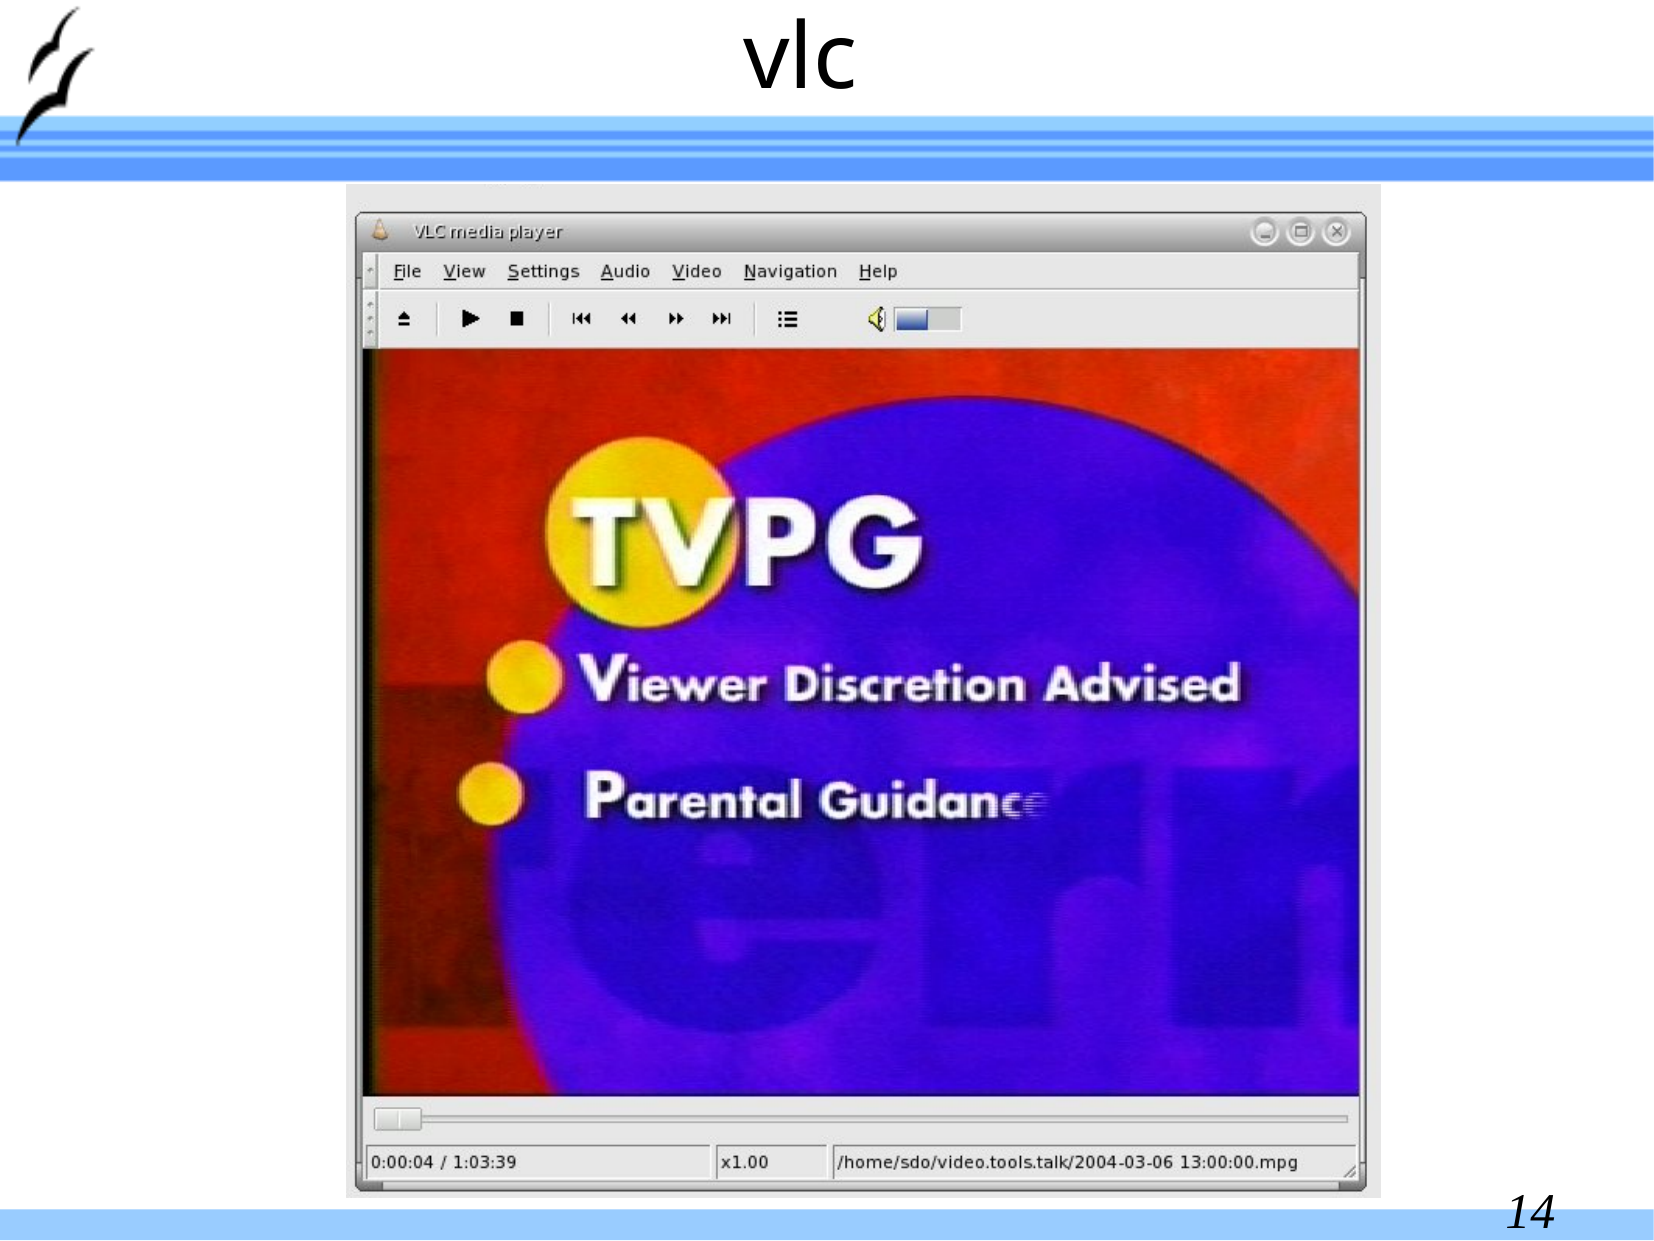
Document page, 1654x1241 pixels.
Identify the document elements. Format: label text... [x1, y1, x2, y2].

picture [0, 0, 1654, 1198]
title vlc [94, 0, 1507, 121]
